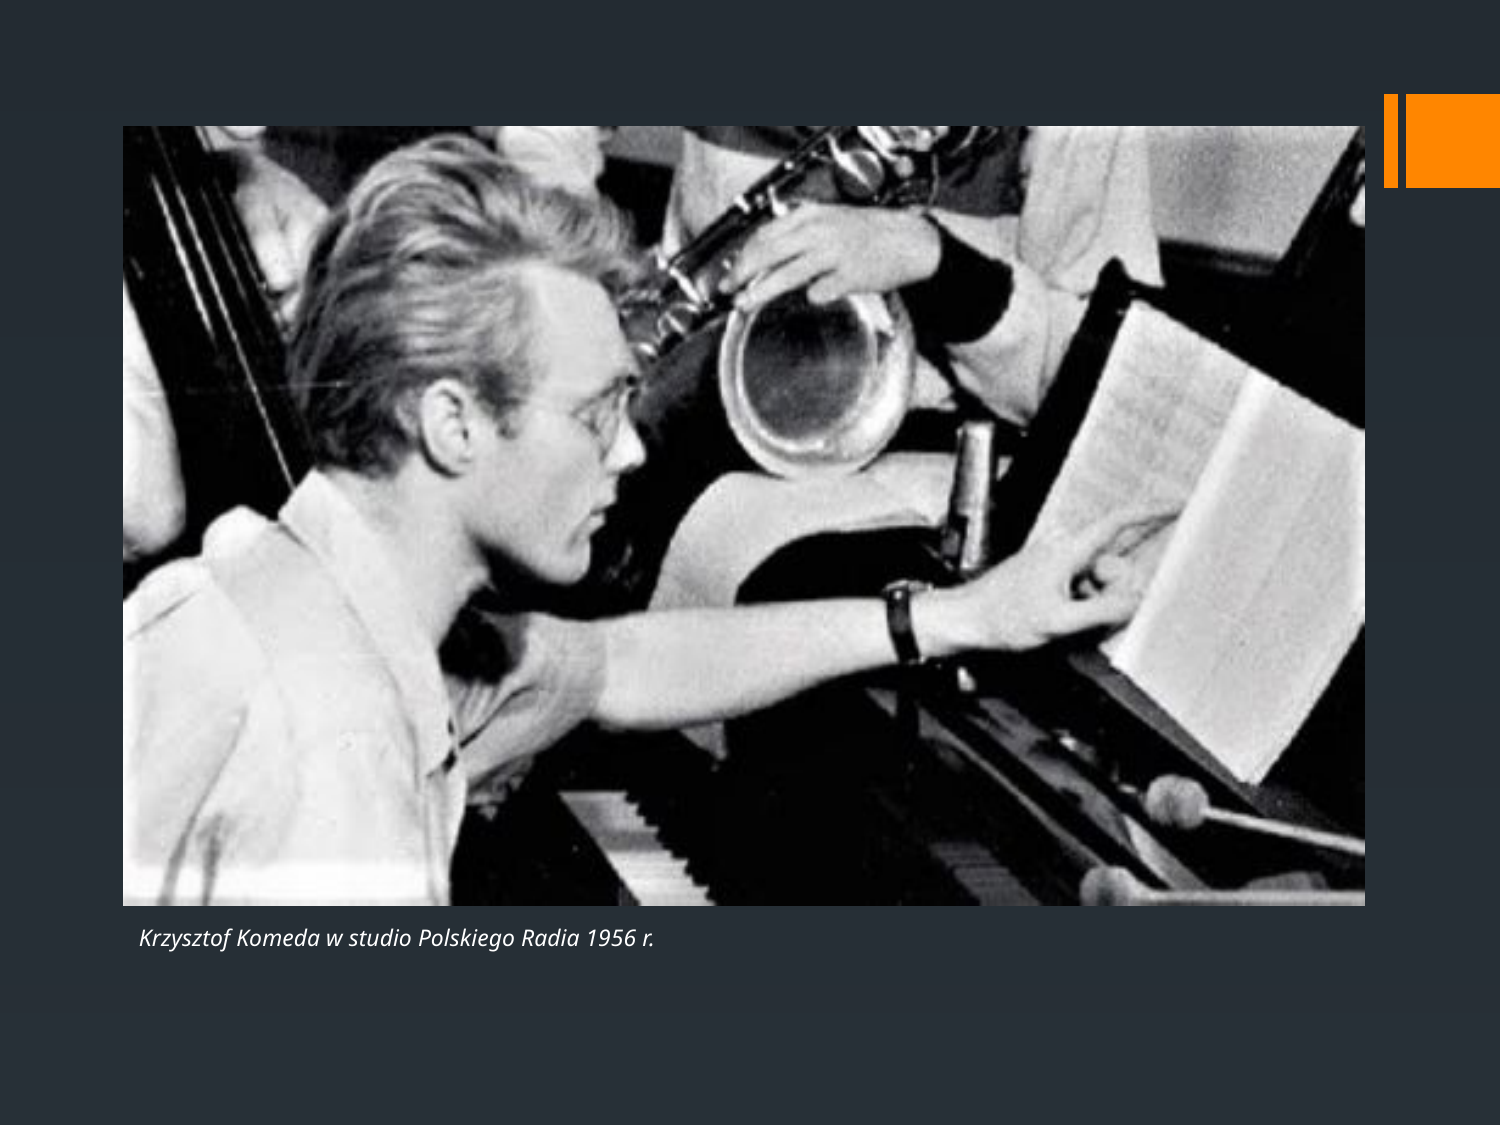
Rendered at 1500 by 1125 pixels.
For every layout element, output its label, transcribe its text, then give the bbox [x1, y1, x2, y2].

picture [123, 126, 1365, 906]
text_box Krzysztof Komeda w studio Polskiego Radia 1956 r. [124, 916, 904, 958]
